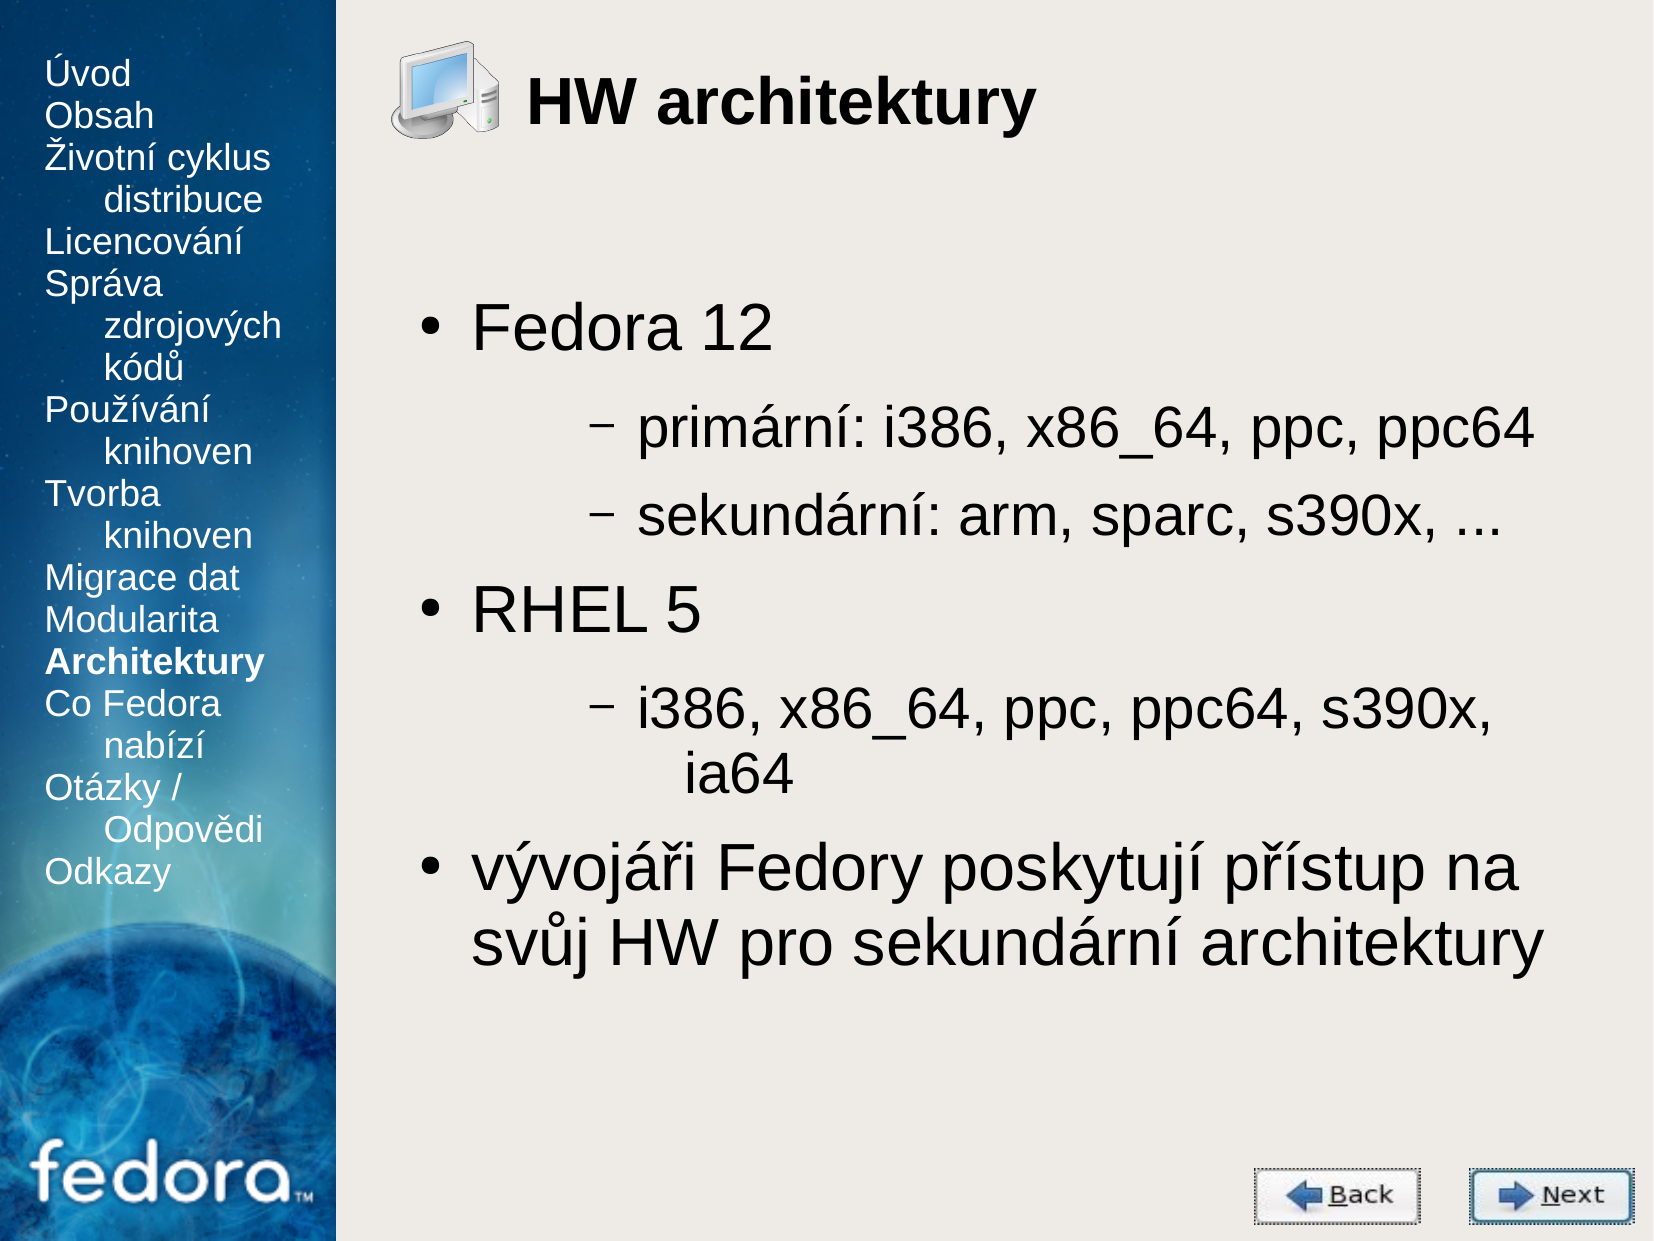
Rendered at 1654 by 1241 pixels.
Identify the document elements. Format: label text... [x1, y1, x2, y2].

text_box HW architektury [511, 56, 1316, 147]
text_box Úvod Obsah Životní cyklus distribuce Licencování Správa zdrojových kódů Používání knihoven Tvorba knihoven Migrace dat Modularita Architektury Co Fedora nabízí Otázky / Odpovědi Odkazy [29, 45, 327, 901]
list Fedora 12 primární: i386, x86_64, ppc, ppc64 sekundární: arm, sparc, s390x, ... RHEL 5 i386, x86_64, ppc, ppc64, s390x, ia64 vývojáři Fedory poskytují přístup na svůj HW pro sekundární architektury [400, 290, 1617, 1094]
picture [0, 0, 1654, 1241]
